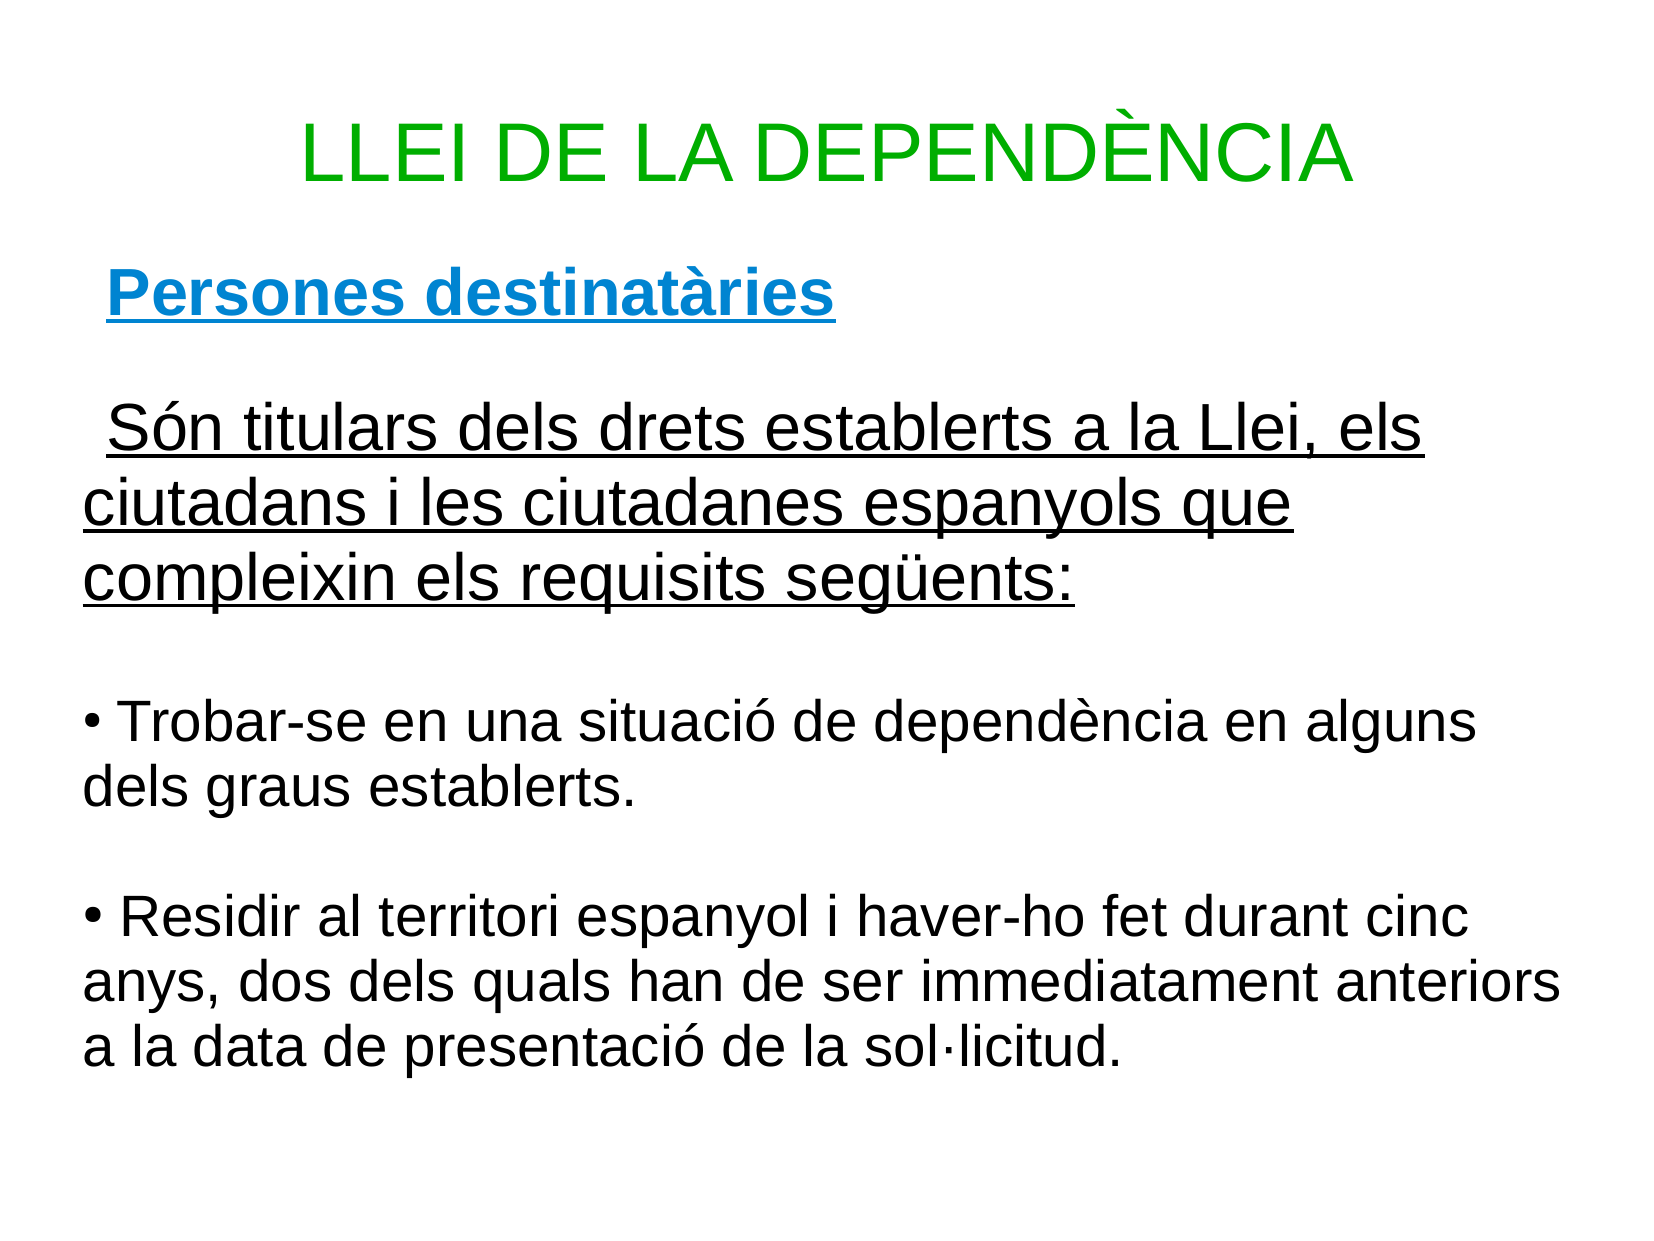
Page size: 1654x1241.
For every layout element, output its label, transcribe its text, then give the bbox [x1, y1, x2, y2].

title LLEI DE LA DEPENDÈNCIA [82, 56, 1571, 250]
subtitle Persones destinatàries Són titulars dels drets establerts a la Llei, els ciutadans i les ciutadanes espanyols que compleixin els requisits següents: Trobar-se en una situació de dependència en alguns dels graus establerts. Residir al territori espanyol i haver-ho fet durant cinc anys, dos dels quals han de ser immediatament anteriors a la data de presentació de la sol·licitud. [82, 255, 1571, 1144]
